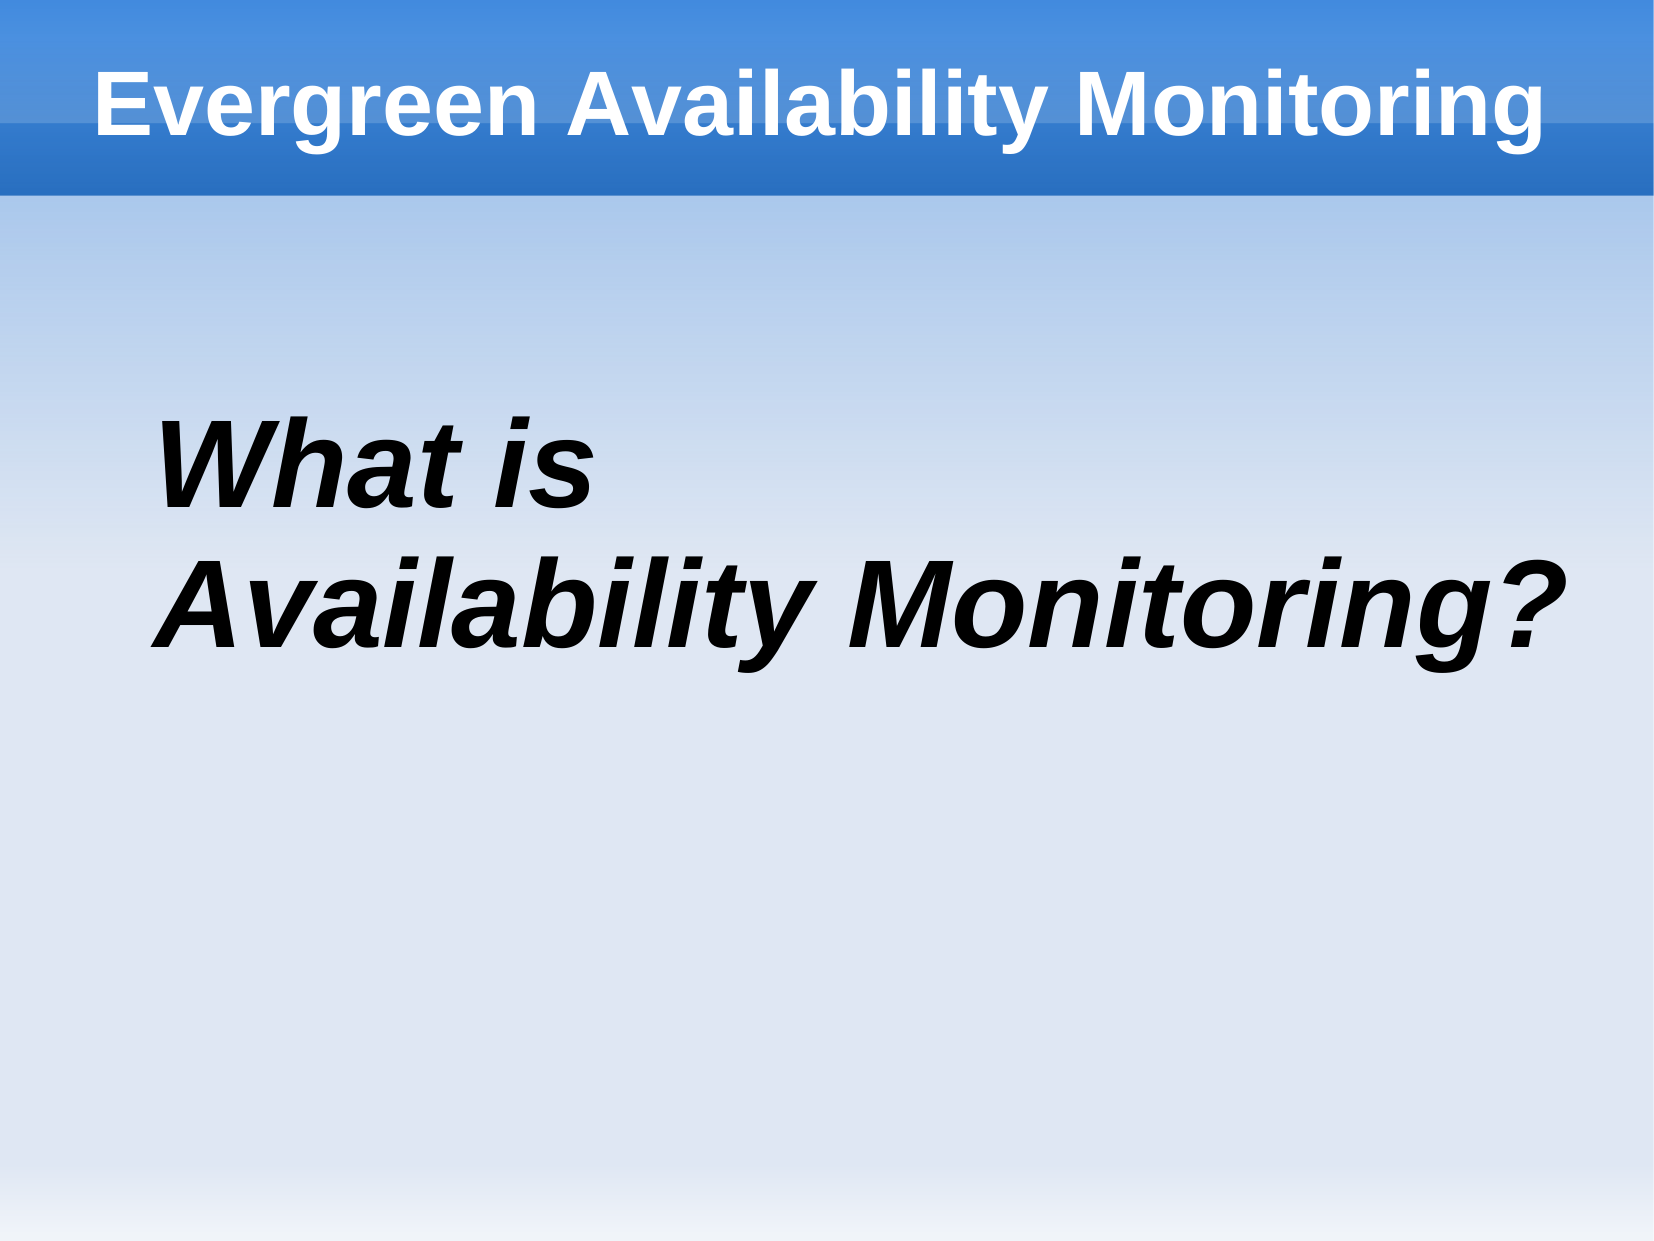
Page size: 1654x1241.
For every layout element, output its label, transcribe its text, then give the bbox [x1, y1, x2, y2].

title Evergreen Availability Monitoring [76, 0, 1565, 208]
list What is Availability Monitoring? [82, 290, 1571, 1109]
picture [0, 0, 1654, 1241]
